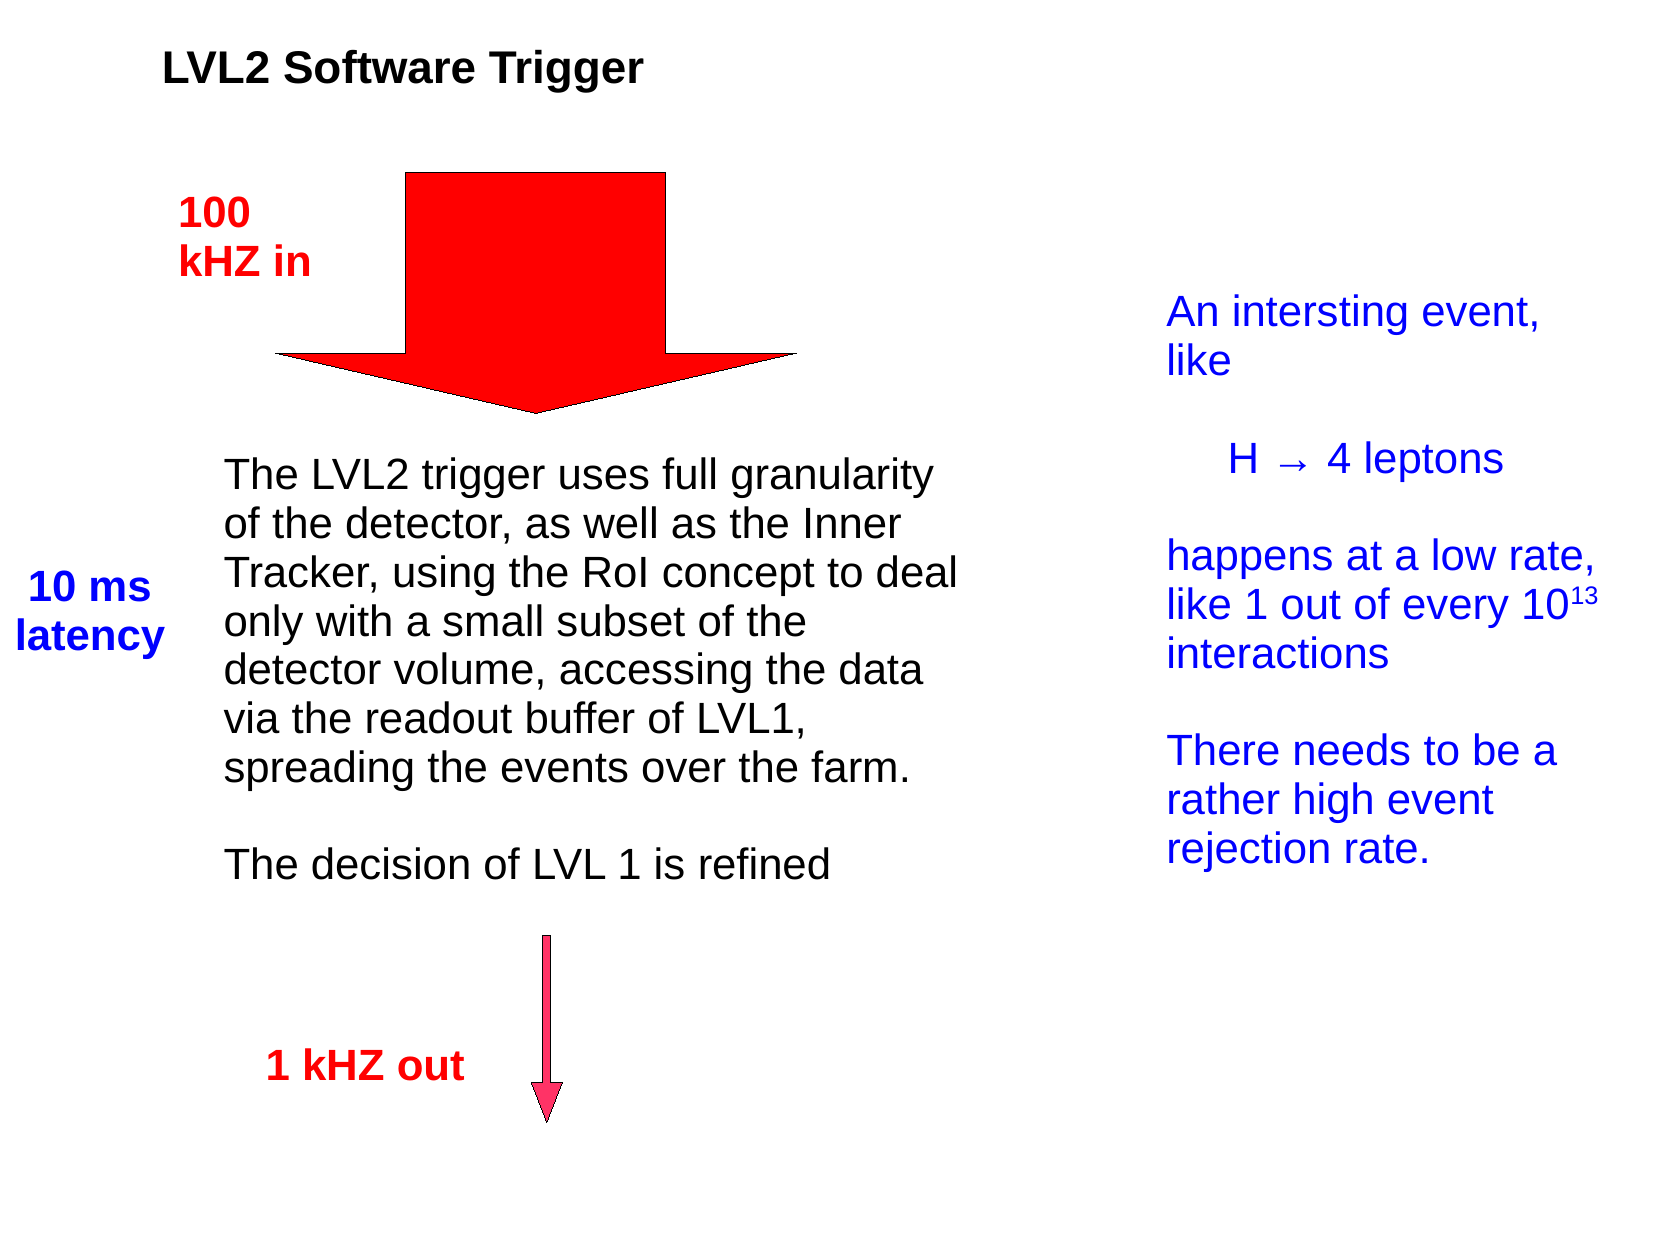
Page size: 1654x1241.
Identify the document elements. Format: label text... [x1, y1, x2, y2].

text_box An intersting event, like H → 4 leptons happens at a low rate, like 1 out of every 1013 interactions There needs to be a rather high event rejection rate. [1151, 279, 1625, 940]
text_box [275, 172, 797, 414]
text_box The LVL2 trigger uses full granularity of the detector, as well as the Inner Tracker, using the RoI concept to deal only with a small subset of the detector volume, accessing the data via the readout buffer of LVL1, spreading the events over the farm. The decision of LVL 1 is refined [208, 442, 975, 926]
text_box LVL2 Software Trigger [147, 34, 695, 113]
text_box 100 kHZ in [163, 180, 355, 296]
text_box 1 kHZ out [250, 1033, 502, 1102]
text_box 10 ms latency [0, 554, 237, 724]
text_box [531, 935, 563, 1123]
